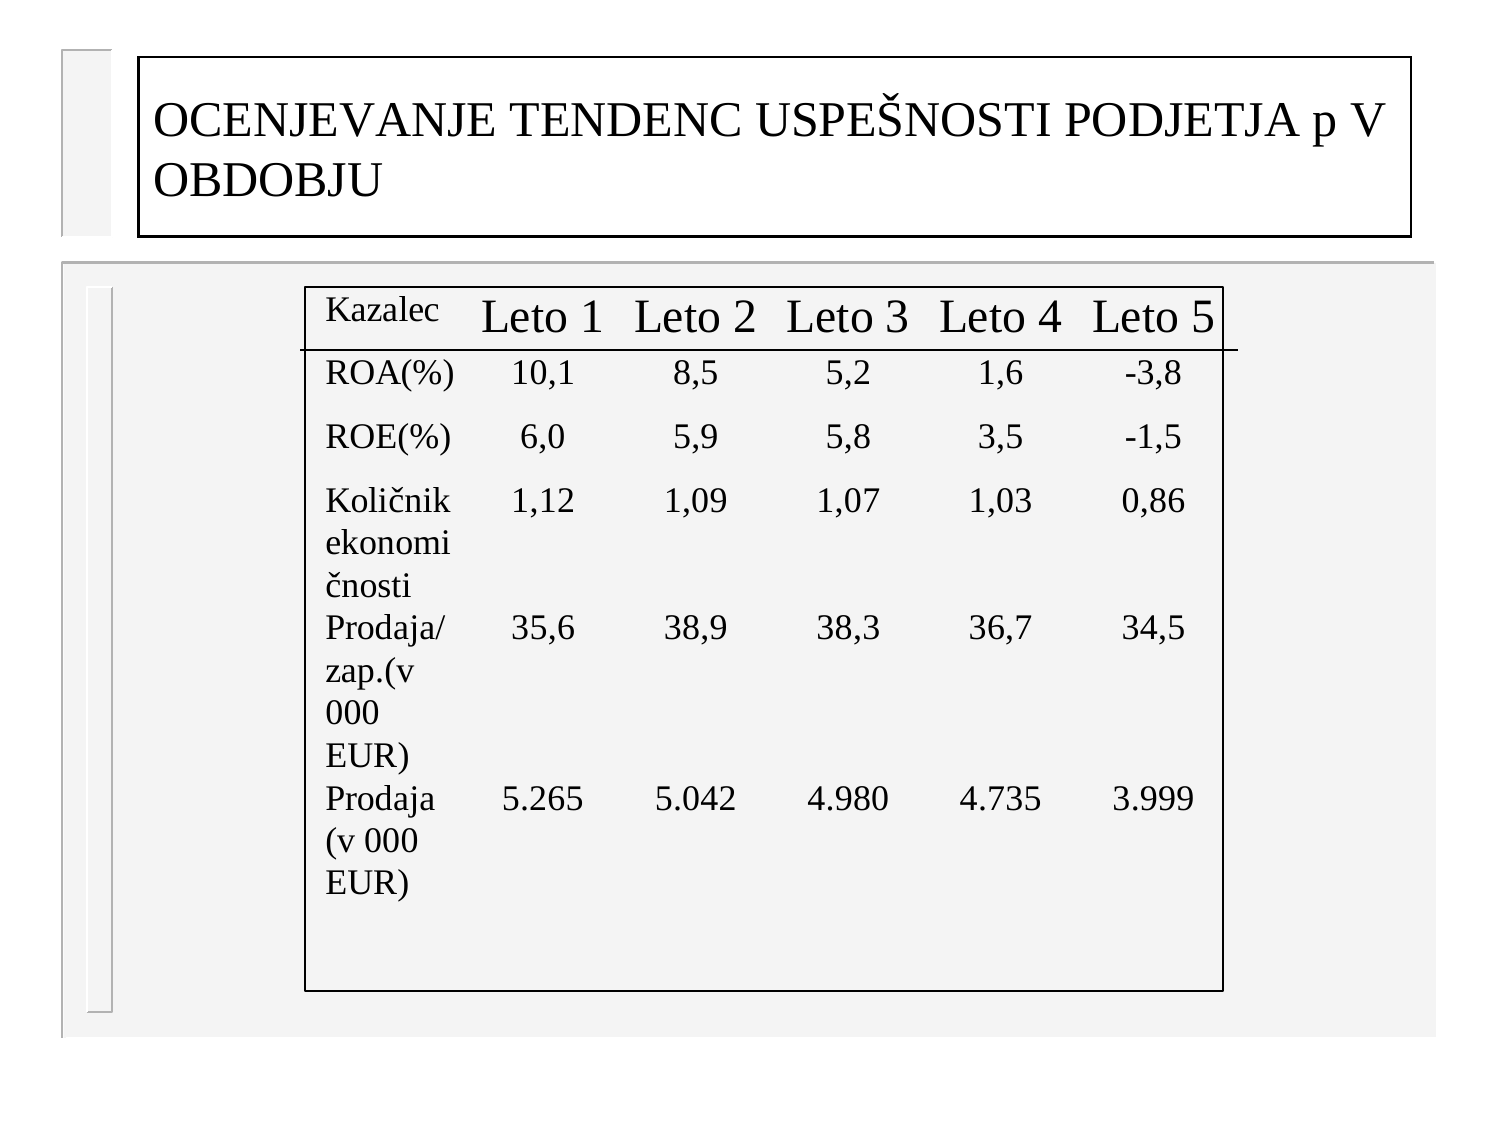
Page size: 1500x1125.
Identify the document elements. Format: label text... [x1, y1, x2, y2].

title OCENJEVANJE TENDENC USPEŠNOSTI PODJETJA p V OBDOBJU [138, 57, 1412, 237]
chart [303, 351, 1231, 999]
chart [303, 285, 1231, 349]
